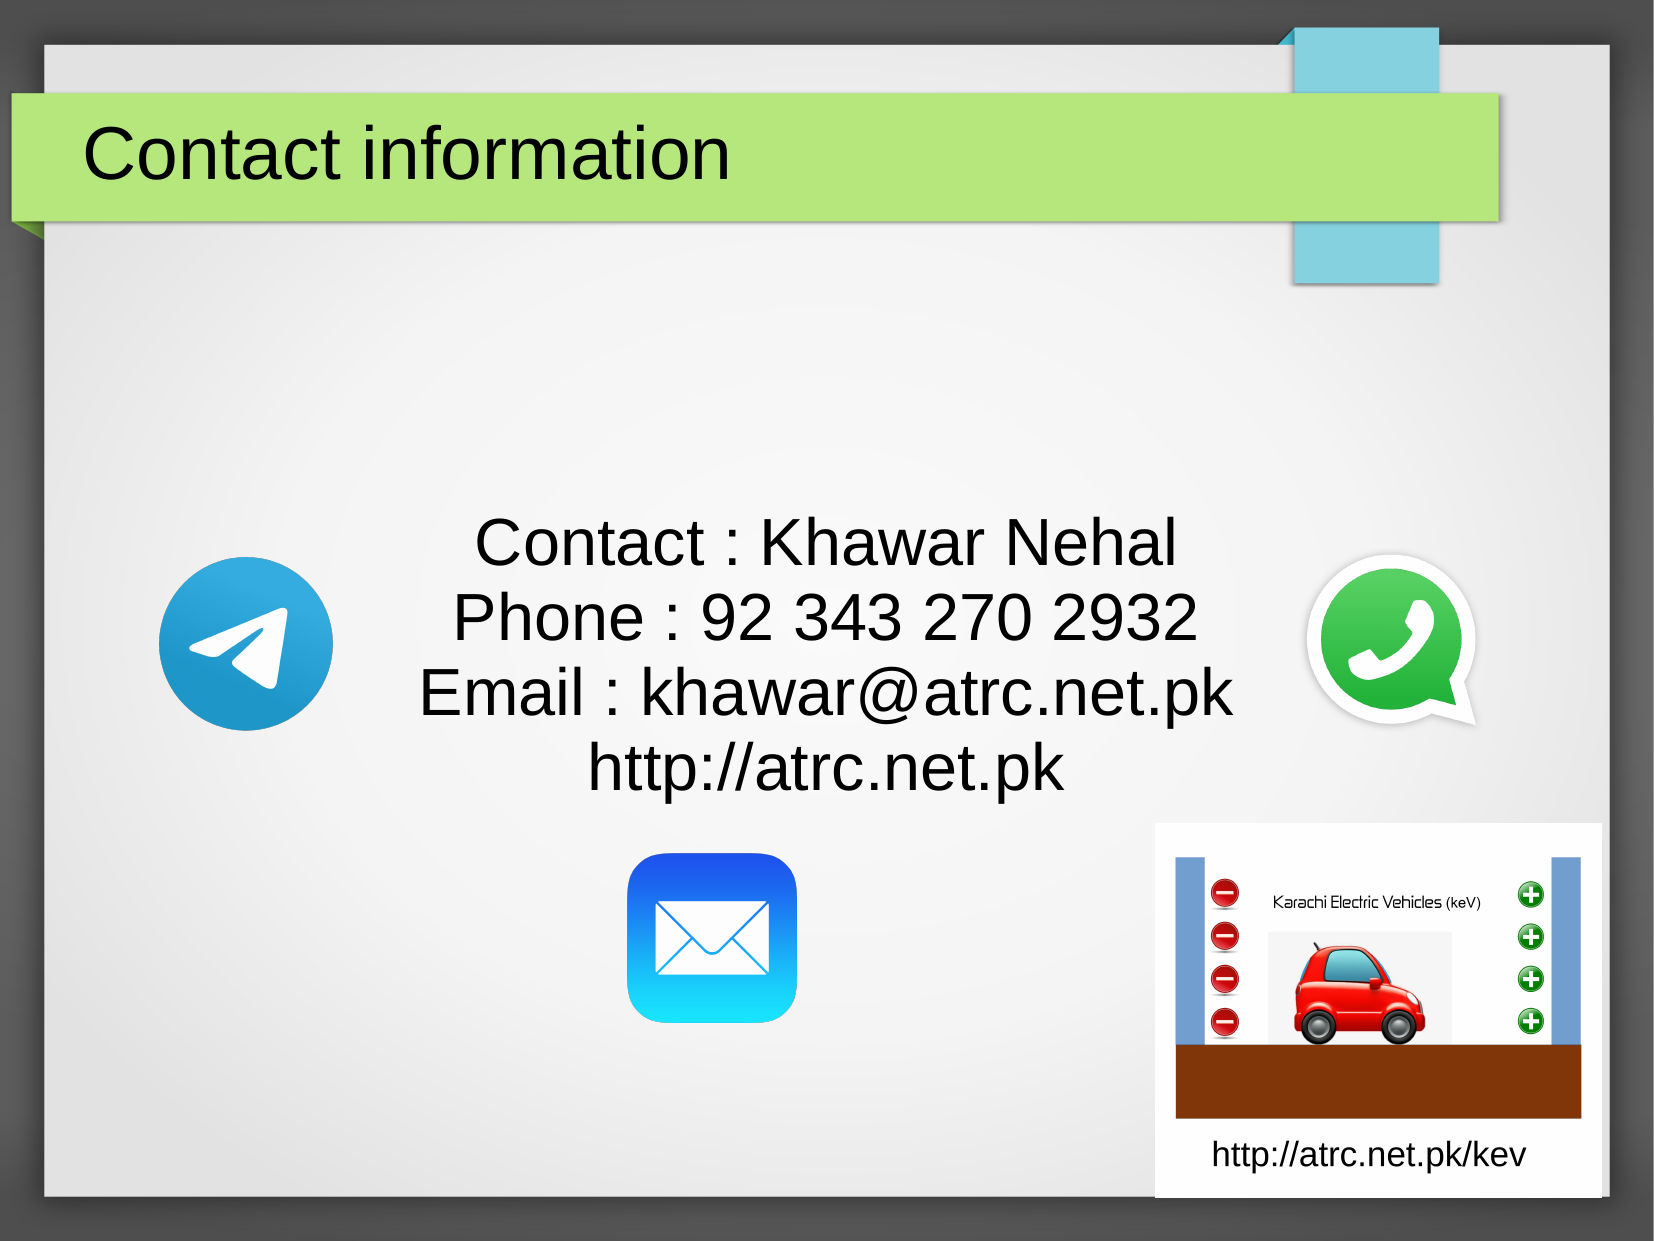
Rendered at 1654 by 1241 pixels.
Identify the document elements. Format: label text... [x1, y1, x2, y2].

title Contact information [82, 94, 1264, 213]
subtitle Contact : Khawar Nehal Phone : 92 343 270 2932 Email : khawar@atrc.net.pk http://atrc.net.pk [82, 295, 1571, 1015]
picture [0, 0, 1654, 1241]
